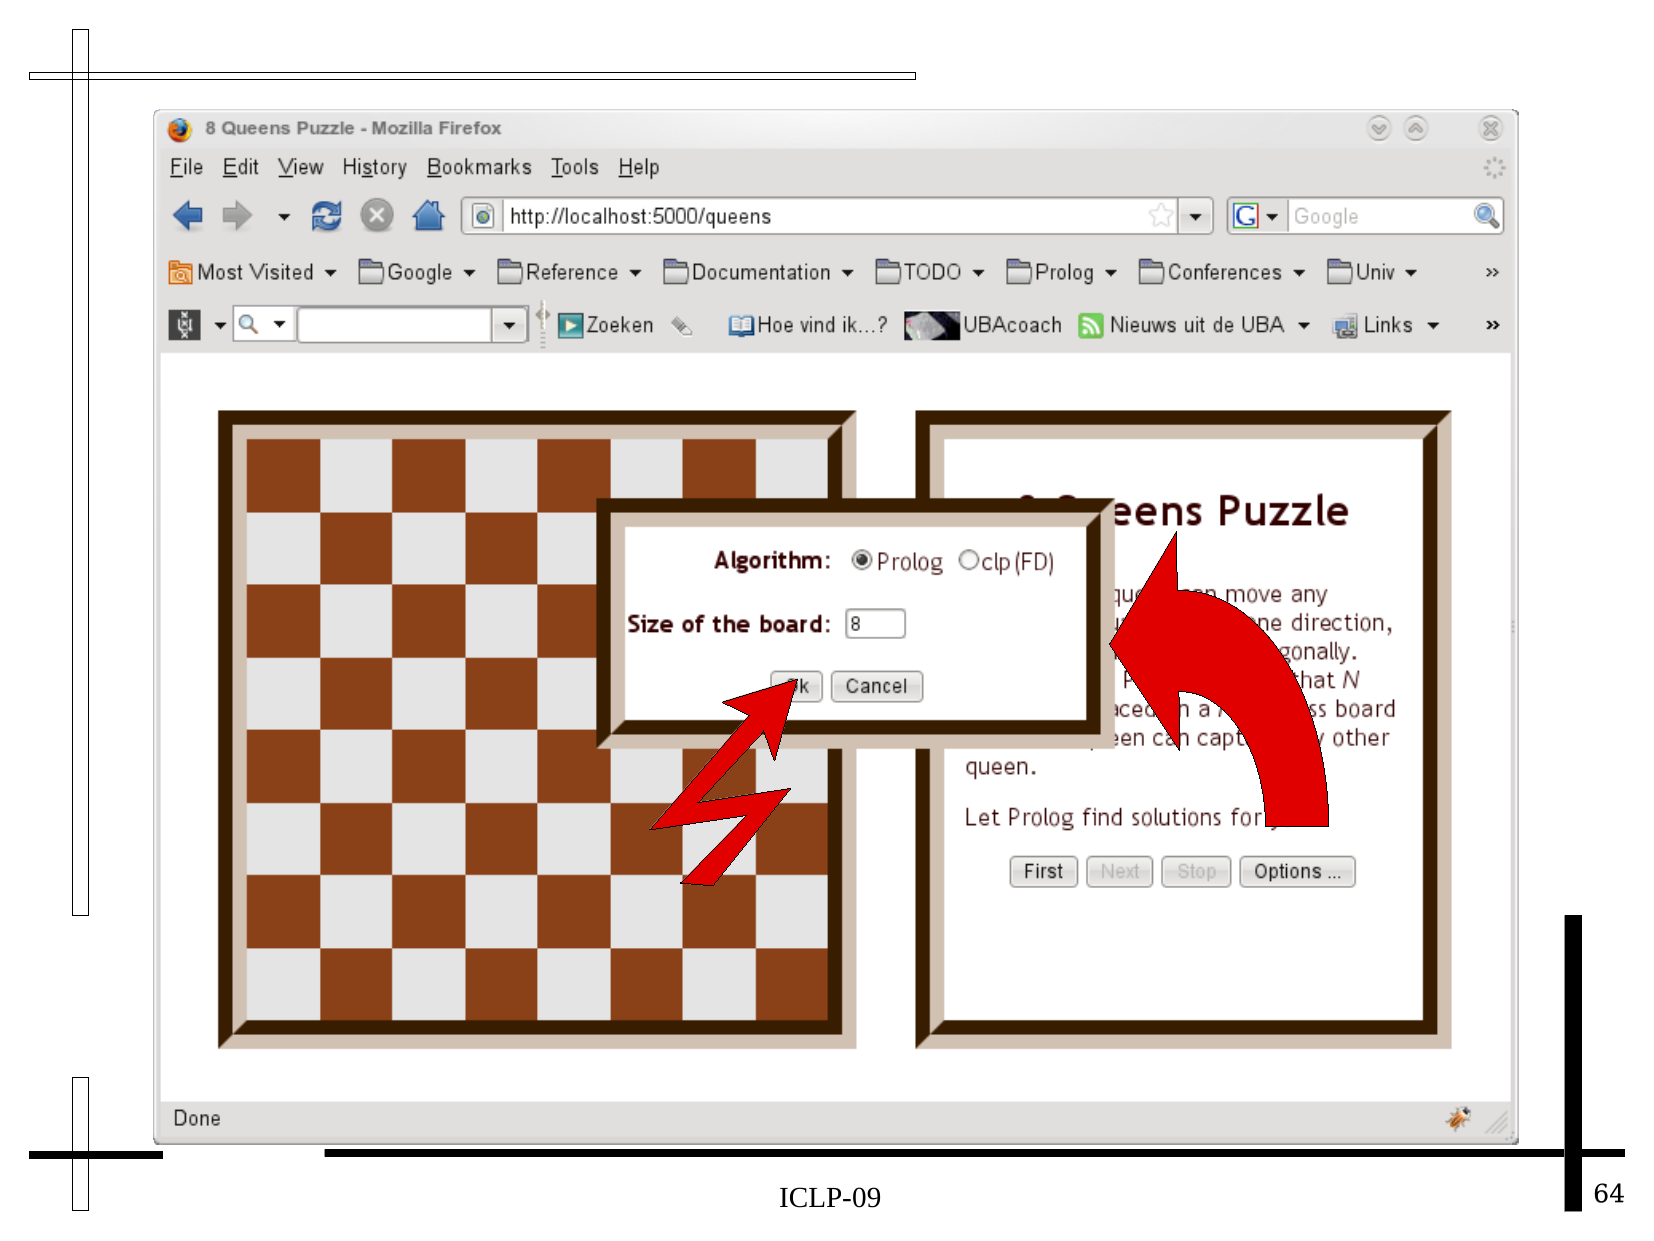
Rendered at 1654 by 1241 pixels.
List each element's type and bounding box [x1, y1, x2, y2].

text_box [649, 679, 798, 886]
picture [153, 109, 1519, 1145]
text_box [1109, 531, 1329, 827]
